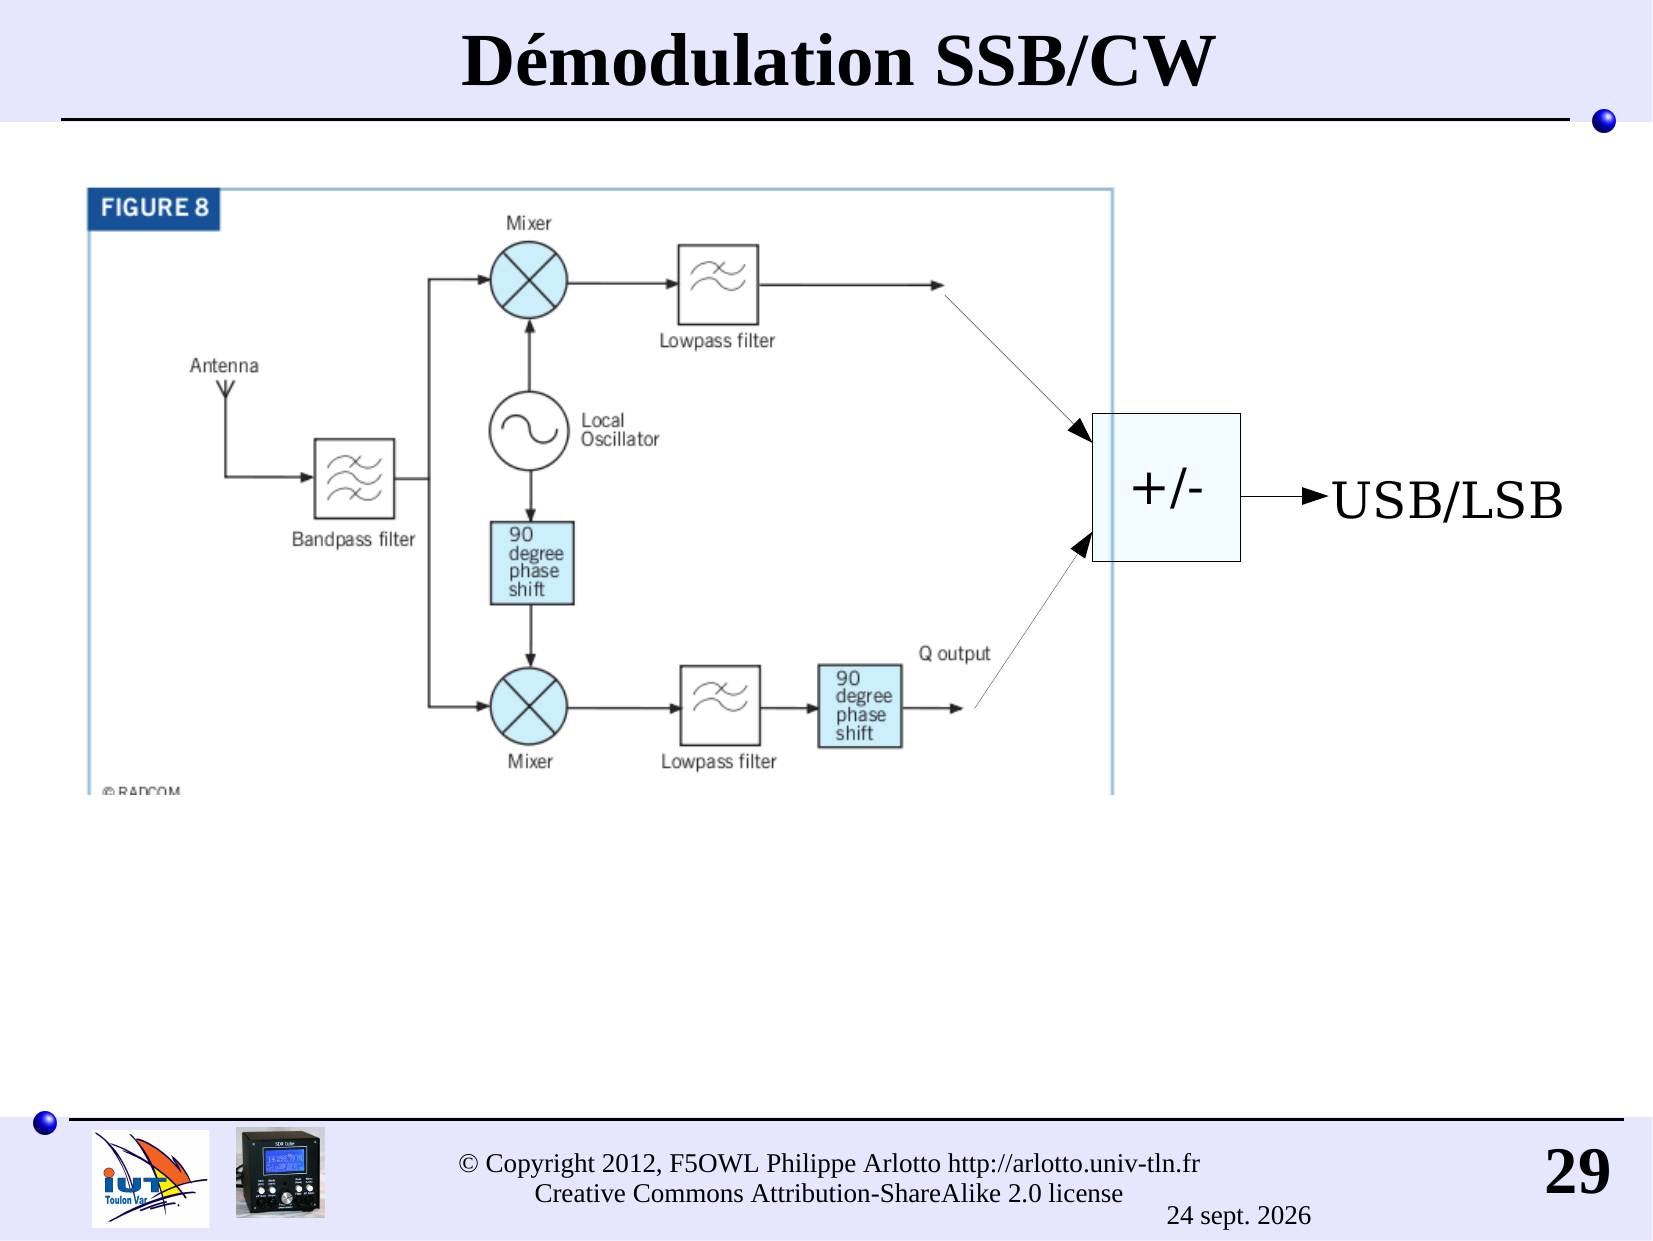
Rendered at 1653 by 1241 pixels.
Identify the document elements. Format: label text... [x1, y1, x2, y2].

text_box USB/LSB [1330, 472, 1565, 531]
picture [236, 1127, 325, 1218]
title Démodulation SSB/CW [95, 11, 1585, 110]
text_box +/- [1092, 413, 1241, 562]
picture [79, 177, 1182, 795]
